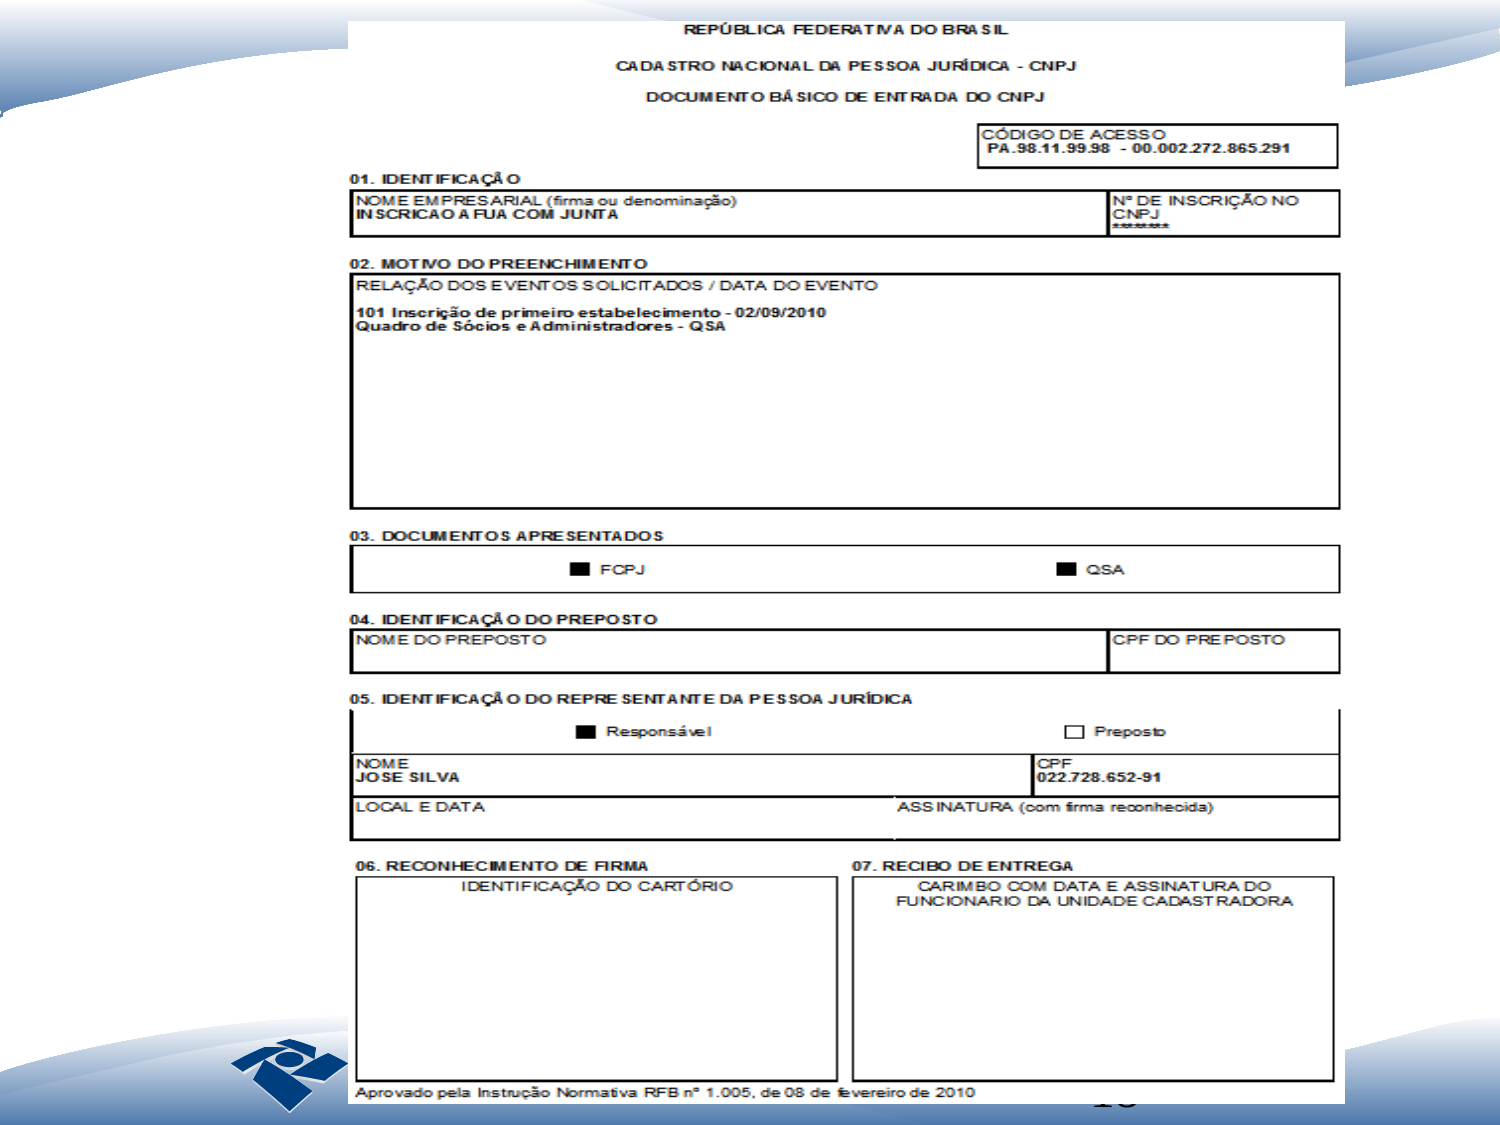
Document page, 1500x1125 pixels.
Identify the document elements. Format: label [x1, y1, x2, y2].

chart [348, 21, 1345, 1104]
picture [229, 1037, 350, 1117]
